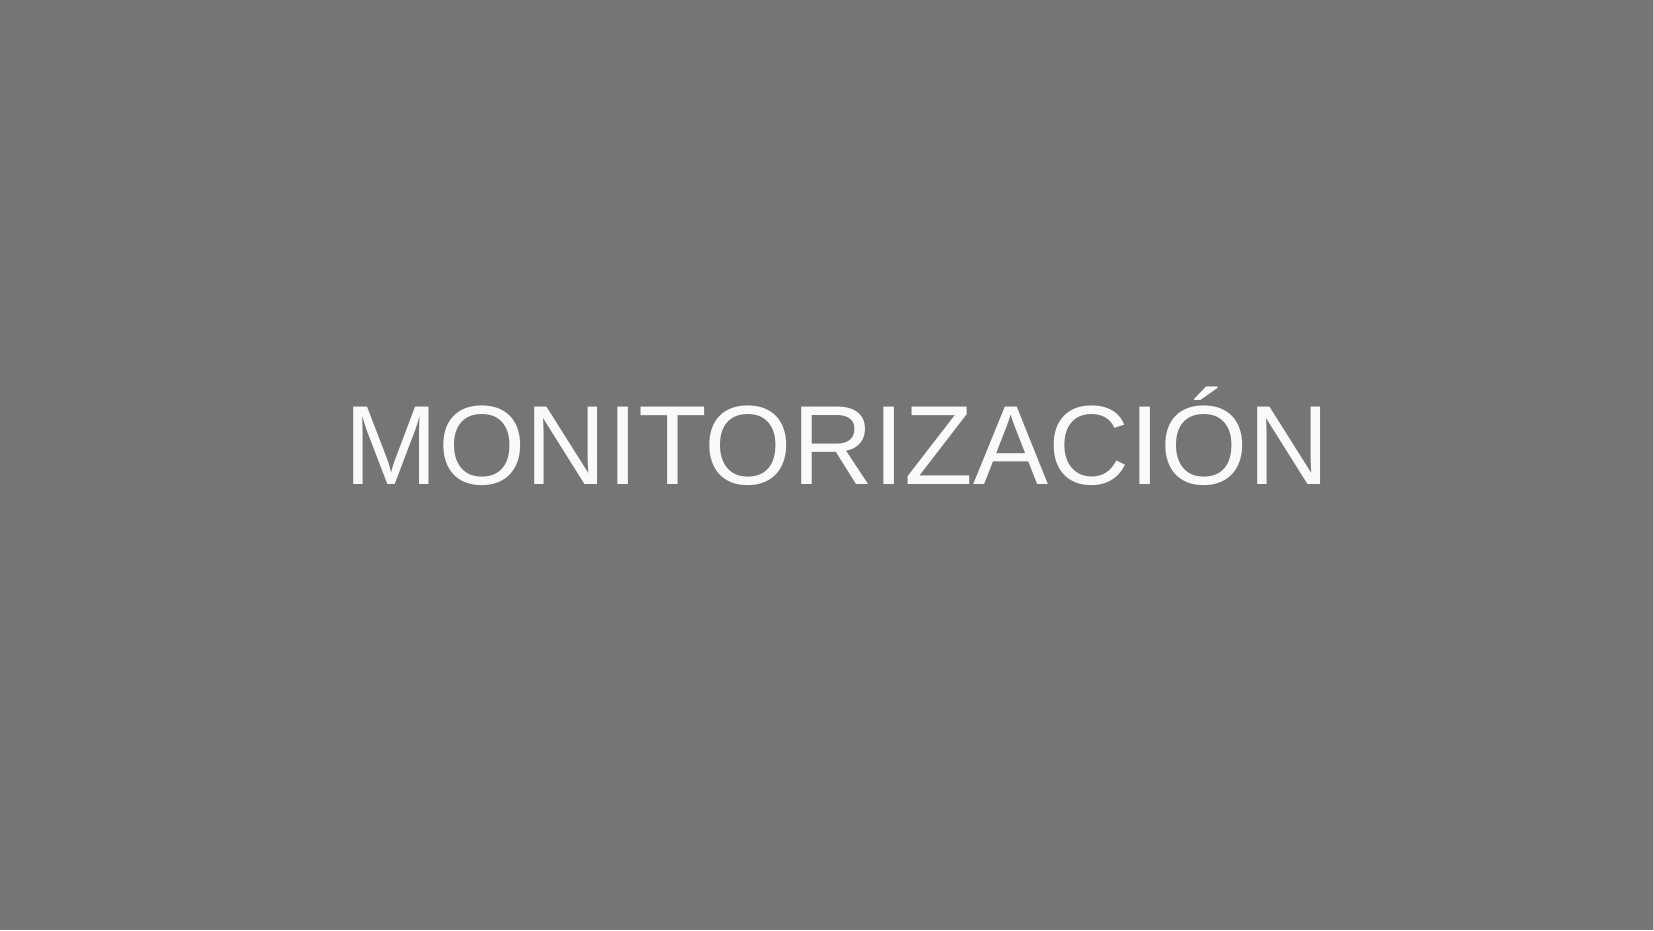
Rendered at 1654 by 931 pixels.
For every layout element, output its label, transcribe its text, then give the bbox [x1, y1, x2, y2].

text_box MONITORIZACIÓN [330, 375, 1351, 516]
